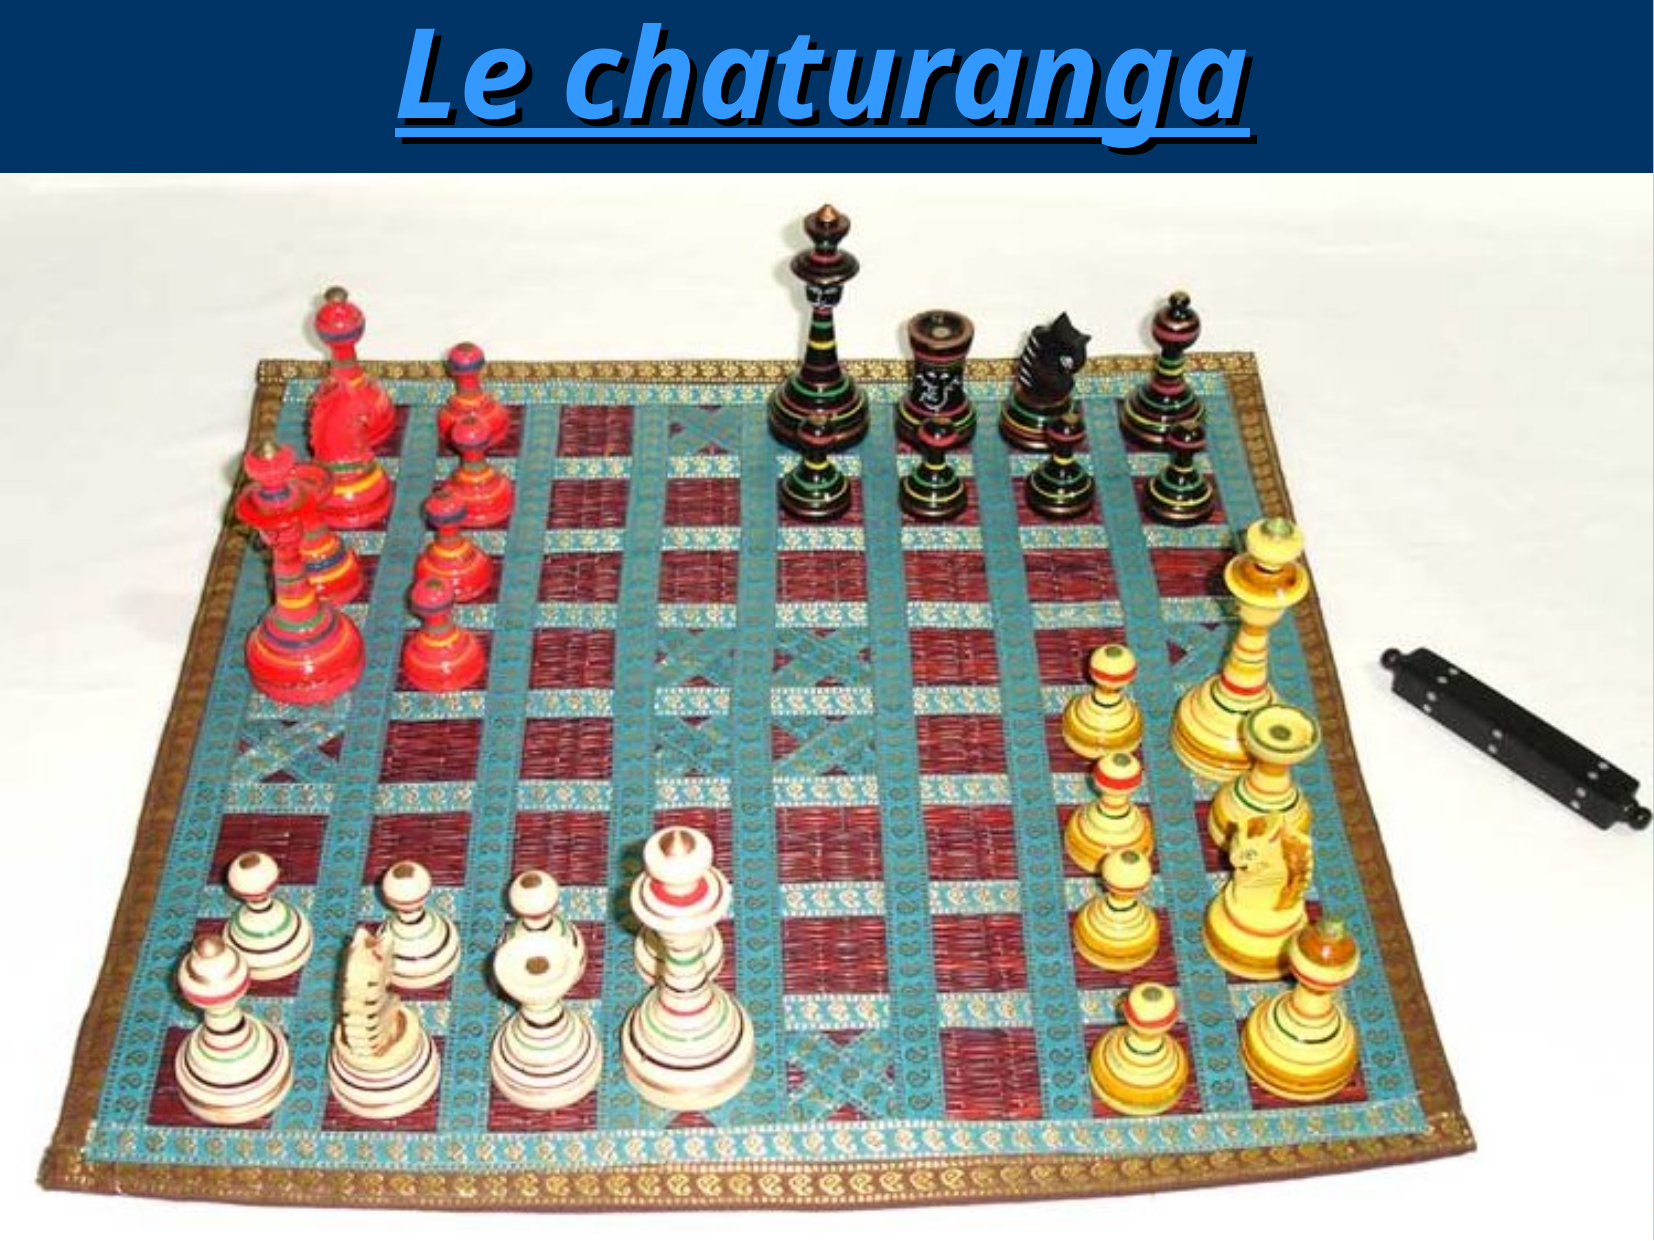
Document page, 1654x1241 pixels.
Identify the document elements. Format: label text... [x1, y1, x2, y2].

title Le chaturanga [77, 0, 1567, 173]
picture [0, 173, 1654, 1241]
